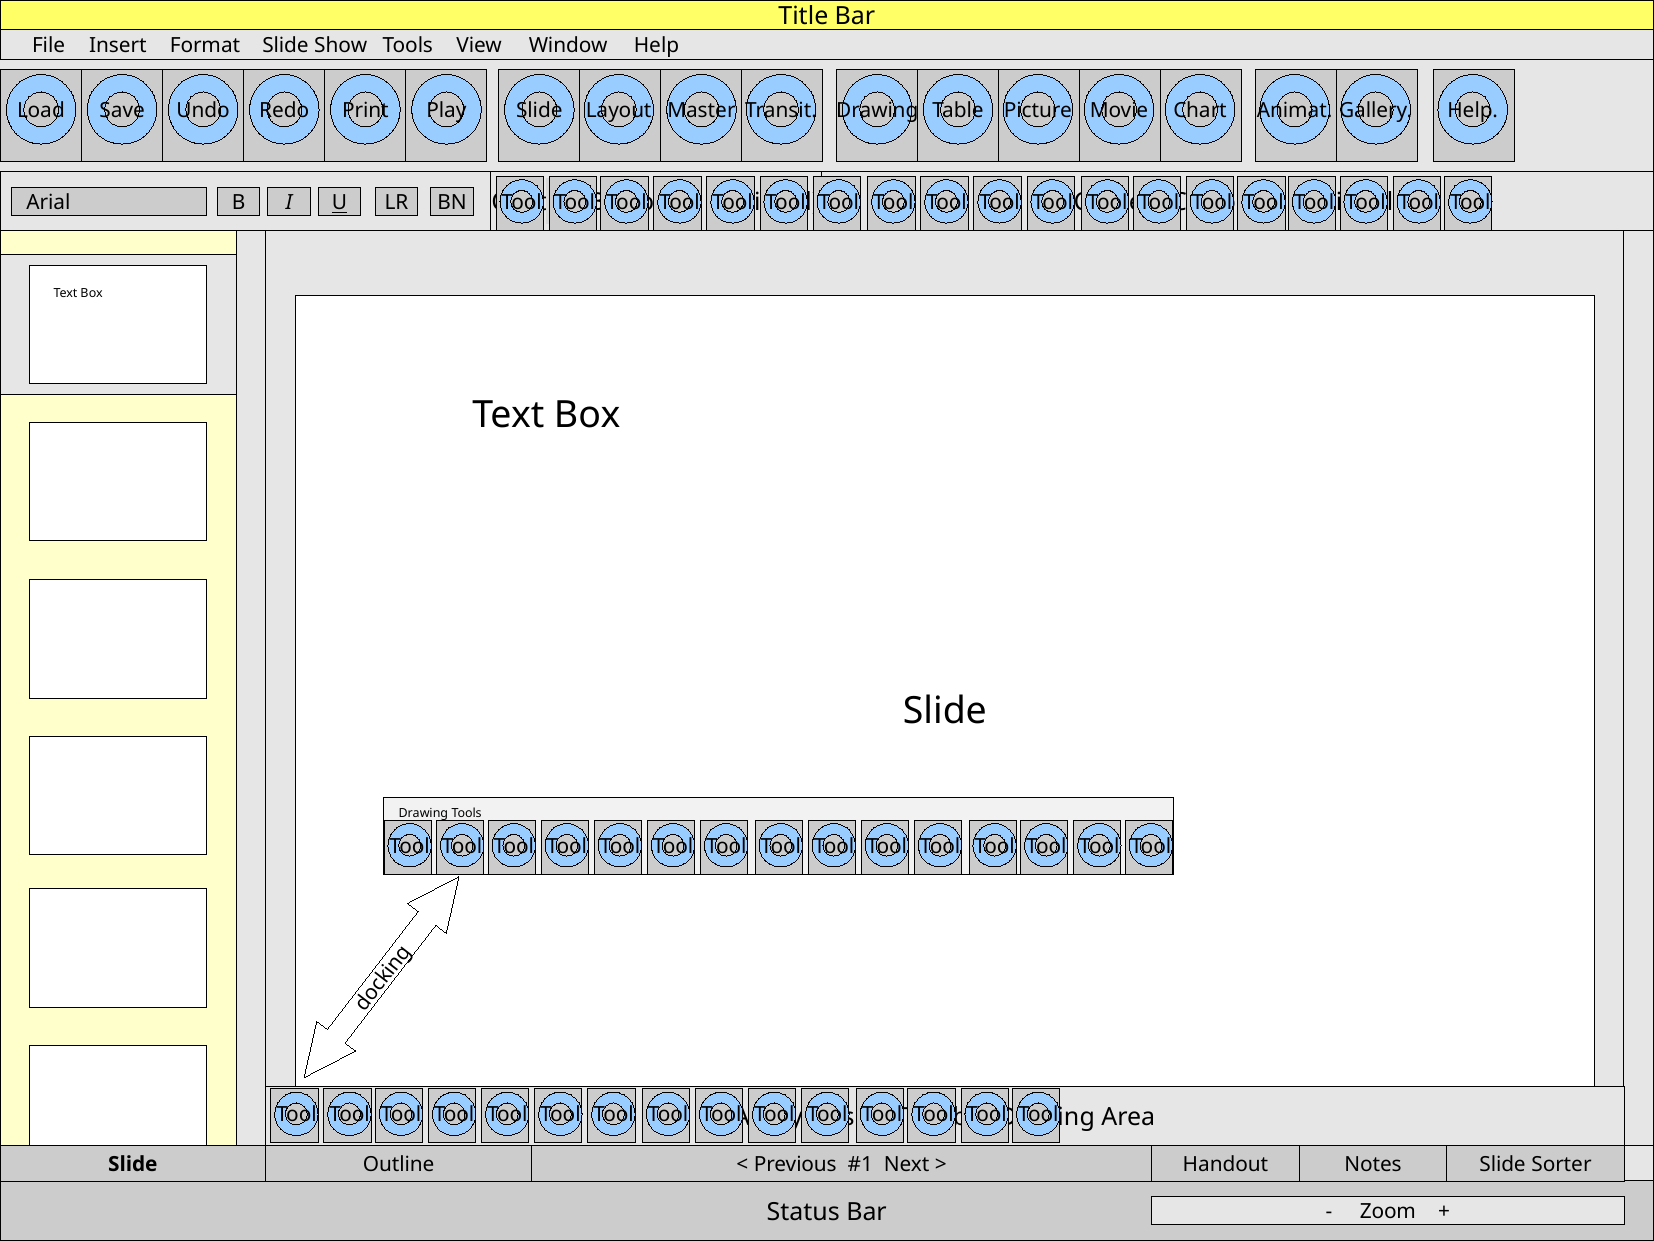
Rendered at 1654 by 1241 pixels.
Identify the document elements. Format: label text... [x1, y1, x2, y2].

text_box Slide Preview [0, 395, 236, 1145]
text_box Tool [538, 1092, 583, 1136]
text_box [618, 1111, 624, 1120]
text_box [1089, 835, 1109, 855]
text_box [1202, 191, 1221, 212]
text_box Tool [918, 823, 962, 867]
text_box Tool [1016, 1092, 1060, 1136]
text_box Tool [646, 1092, 690, 1136]
text_box [1112, 199, 1118, 208]
text_box Tool [972, 823, 1017, 867]
text_box [580, 199, 585, 208]
text_box [979, 1111, 986, 1120]
text_box [625, 843, 630, 852]
text_box Slide Sorter [1447, 1146, 1625, 1182]
text_box [716, 835, 736, 855]
text_box [610, 835, 629, 855]
text_box Slide Preview [0, 231, 236, 254]
text_box [755, 820, 803, 875]
text_box [773, 843, 780, 852]
text_box Tool [1137, 179, 1181, 224]
text_box [887, 1111, 892, 1120]
text_box Tool [977, 179, 1022, 224]
text_box [550, 1104, 570, 1124]
text_box Tool [432, 1092, 476, 1136]
text_box [907, 1088, 956, 1143]
text_box Handout [1152, 1146, 1299, 1182]
text_box [631, 199, 637, 208]
text_box [1355, 191, 1375, 212]
text_box [541, 820, 589, 875]
text_box Notes [1299, 1146, 1447, 1182]
text_box Tool [591, 1092, 636, 1136]
text_box [725, 199, 732, 208]
text_box [488, 820, 536, 875]
text_box [454, 843, 461, 852]
text_box [1100, 199, 1107, 208]
text_box [1051, 843, 1056, 852]
text_box [384, 820, 432, 875]
text_box Tool [1030, 179, 1075, 224]
text_box [885, 199, 892, 208]
text_box [557, 835, 576, 855]
text_box [817, 1104, 837, 1124]
text_box [603, 1103, 623, 1124]
text_box [1004, 199, 1010, 208]
text_box Tool [704, 823, 748, 867]
text_box [790, 199, 796, 208]
text_box [1028, 1104, 1047, 1124]
text_box [1058, 199, 1063, 208]
text_box [684, 199, 690, 208]
text_box [29, 736, 207, 855]
text_box Tool [817, 179, 861, 224]
text_box [926, 1111, 933, 1120]
text_box [1411, 199, 1418, 208]
text_box [932, 843, 939, 852]
text_box [500, 1111, 507, 1120]
text_box [642, 1088, 690, 1143]
text_box [553, 1111, 560, 1120]
text_box [504, 835, 523, 855]
text_box [428, 1088, 476, 1143]
text_box [665, 843, 672, 852]
text_box Tool [604, 179, 649, 224]
text_box Window [520, 29, 616, 60]
text_box [1045, 199, 1052, 208]
text_box [658, 1104, 677, 1124]
text_box [1143, 843, 1150, 852]
text_box Tool [598, 823, 642, 867]
text_box Arial [11, 187, 207, 216]
text_box [737, 199, 743, 208]
text_box File [7, 29, 77, 60]
text_box [559, 843, 566, 852]
text_box [874, 1111, 881, 1120]
text_box Table [923, 74, 993, 145]
text_box [722, 191, 742, 212]
text_box [945, 843, 950, 852]
text_box [771, 835, 790, 855]
text_box [1319, 199, 1324, 208]
text_box [565, 1111, 571, 1120]
text_box - Zoom + [1151, 1196, 1625, 1225]
text_box [892, 843, 897, 852]
text_box Play [411, 74, 482, 145]
text_box [519, 843, 524, 852]
text_box [678, 843, 683, 852]
text_box [673, 1111, 678, 1120]
text_box Tool [911, 1092, 956, 1136]
text_box [29, 422, 207, 541]
text_box [660, 1111, 667, 1120]
text_box [270, 1088, 319, 1143]
text_box Tool [1190, 179, 1234, 224]
text_box Tool [492, 823, 536, 867]
text_box Tool [657, 179, 702, 224]
text_box [1073, 820, 1121, 875]
text_box Drawing [843, 74, 912, 145]
text_box Tool [499, 179, 544, 224]
text_box [969, 820, 1017, 875]
text_box [832, 1111, 838, 1120]
text_box < Previous #1 Next > [531, 1146, 1152, 1182]
text_box [616, 191, 636, 212]
text_box [1020, 820, 1068, 875]
text_box [936, 191, 956, 212]
text_box [820, 1111, 827, 1120]
text_box Tool [865, 823, 909, 867]
text_box [991, 1111, 997, 1120]
text_box [399, 835, 419, 855]
text_box [29, 1045, 207, 1145]
text_box [976, 1104, 996, 1124]
text_box [459, 1111, 464, 1120]
text_box Tool [387, 823, 432, 867]
text_box Redo [249, 74, 320, 145]
text_box Tool [1129, 823, 1173, 867]
text_box Help [616, 29, 697, 60]
text_box Tool [651, 823, 695, 867]
text_box [1460, 191, 1480, 212]
text_box Movie [1084, 74, 1154, 145]
text_box [391, 1104, 410, 1124]
text_box [1036, 835, 1056, 855]
text_box Tool [327, 1092, 372, 1136]
text_box [992, 199, 999, 208]
text_box Outline [265, 1146, 531, 1182]
text_box [1164, 199, 1169, 208]
text_box [1043, 1111, 1049, 1120]
text_box [989, 191, 1009, 212]
text_box [1104, 843, 1110, 852]
text_box [1149, 191, 1168, 212]
text_box [883, 191, 903, 212]
text_box [286, 1104, 306, 1124]
text_box [1141, 835, 1160, 855]
text_box Format [164, 29, 245, 60]
text_box [1256, 199, 1263, 208]
text_box [764, 1104, 783, 1124]
text_box [726, 1111, 731, 1120]
text_box Tool [379, 1092, 423, 1136]
text_box [879, 843, 886, 852]
text_box [898, 199, 904, 208]
text_box [801, 1088, 849, 1143]
text_box [514, 199, 521, 208]
text_box Slide [504, 74, 575, 145]
text_box [1253, 191, 1273, 212]
text_box [1475, 199, 1481, 208]
text_box Master [666, 74, 737, 145]
text_box [339, 1103, 359, 1124]
text_box [828, 191, 848, 212]
text_box [506, 843, 513, 852]
text_box docking [304, 876, 459, 1078]
text_box [587, 1088, 636, 1143]
text_box Tools [384, 29, 456, 60]
text_box [1306, 199, 1313, 208]
text_box Tool [805, 1092, 850, 1136]
text_box [824, 835, 843, 855]
text_box [826, 843, 833, 852]
text_box Tool [924, 179, 969, 224]
text_box [446, 1111, 453, 1120]
text_box Always Visible Toolbar Docking Area [265, 1086, 1625, 1146]
text_box [1039, 843, 1046, 852]
text_box Gallery. [1341, 74, 1411, 145]
text_box [939, 199, 946, 208]
text_box [1092, 843, 1099, 852]
text_box Tool [1085, 179, 1129, 224]
text_box [1358, 199, 1365, 208]
text_box Load [6, 74, 76, 145]
text_box [534, 1088, 582, 1143]
text_box [839, 843, 844, 852]
text_box Tool [274, 1092, 319, 1136]
text_box Slide Show [245, 29, 384, 60]
text_box [29, 888, 207, 1008]
text_box Text Box [0, 262, 167, 322]
text_box Tool [871, 179, 916, 224]
text_box Layout [584, 74, 654, 145]
text_box [1463, 199, 1470, 208]
text_box Tool [752, 1092, 796, 1136]
text_box [619, 199, 626, 208]
text_box [1042, 191, 1062, 212]
text_box [984, 835, 1004, 855]
text_box [775, 191, 795, 212]
text_box [354, 1111, 360, 1120]
text_box Title Bar [0, 0, 1654, 30]
text_box Tool [1024, 823, 1068, 867]
text_box Tool [763, 179, 808, 224]
text_box [567, 199, 574, 208]
text_box Tool [485, 1092, 529, 1136]
text_box Context B Toolbar (optional) [490, 171, 821, 231]
text_box Tool [1077, 823, 1122, 867]
text_box Tool [812, 823, 856, 867]
text_box [572, 843, 577, 852]
text_box [877, 835, 896, 855]
text_box [452, 835, 472, 855]
text_box [497, 1104, 516, 1124]
text_box [612, 843, 619, 852]
text_box [672, 199, 679, 208]
text_box [844, 199, 849, 208]
text_box [406, 1111, 411, 1120]
text_box [923, 1103, 943, 1124]
text_box [647, 820, 695, 875]
text_box [512, 1111, 517, 1120]
text_box Status Bar [0, 1180, 1654, 1241]
text_box [606, 1111, 613, 1120]
text_box Context C Toolbar (optional) [821, 171, 1654, 231]
text_box [987, 843, 994, 852]
text_box Tool [1343, 179, 1388, 224]
text_box [402, 843, 409, 852]
text_box View [456, 29, 509, 60]
text_box [778, 199, 785, 208]
text_box Tool [699, 1092, 743, 1136]
text_box Transit. [746, 74, 816, 145]
text_box Tool [759, 823, 803, 867]
text_box Help. [1437, 74, 1508, 145]
text_box [375, 1088, 423, 1143]
text_box [467, 843, 472, 852]
text_box [731, 843, 736, 852]
text_box [856, 1088, 904, 1143]
text_box [930, 835, 949, 855]
text_box Animat. [1260, 74, 1330, 145]
text_box Tool [964, 1092, 1009, 1136]
text_box [861, 820, 909, 875]
text_box [714, 1111, 721, 1120]
text_box [669, 191, 689, 212]
text_box [1156, 843, 1161, 852]
text_box [565, 191, 584, 212]
text_box [695, 1088, 743, 1143]
text_box [808, 820, 856, 875]
text_box [342, 1111, 349, 1120]
text_box Tool [553, 179, 597, 224]
text_box [526, 199, 532, 208]
text_box Tool [710, 179, 755, 224]
text_box [719, 843, 726, 852]
text_box [1097, 191, 1117, 212]
text_box [393, 1111, 400, 1120]
text_box [938, 1111, 944, 1120]
text_box Tool [860, 1092, 904, 1136]
text_box [444, 1104, 463, 1124]
text_box [711, 1104, 730, 1124]
text_box BN [430, 187, 474, 216]
text_box Tool [545, 823, 589, 867]
text_box Chart [1165, 74, 1235, 145]
text_box [961, 1088, 1009, 1143]
text_box [700, 820, 748, 875]
text_box Tool [1292, 179, 1336, 224]
text_box [1151, 199, 1158, 208]
text_box [1012, 1088, 1060, 1143]
text_box Picture [1003, 74, 1073, 145]
text_box [1370, 199, 1376, 208]
text_box [872, 1104, 891, 1124]
text_box [0, 30, 1654, 1180]
text_box [1424, 199, 1429, 208]
text_box [594, 820, 642, 875]
text_box [29, 579, 207, 699]
text_box Tool [1241, 179, 1286, 224]
text_box [414, 843, 420, 852]
text_box Text Box [442, 383, 650, 443]
text_box [786, 843, 791, 852]
text_box [767, 1111, 774, 1120]
text_box [436, 820, 484, 875]
text_box [831, 199, 838, 208]
text_box [1125, 820, 1173, 875]
text_box LR [375, 187, 418, 216]
text_box [1031, 1111, 1038, 1120]
text_box [1217, 199, 1222, 208]
text_box [511, 191, 531, 212]
text_box Tool [440, 823, 484, 867]
text_box [951, 199, 957, 208]
text_box Drawing Tools [383, 797, 1174, 875]
text_box Tool [1397, 179, 1441, 224]
text_box I [267, 187, 311, 216]
text_box [1304, 191, 1323, 212]
text_box Slide [295, 295, 1595, 1086]
text_box Print [330, 74, 401, 145]
text_box [663, 835, 682, 855]
text_box [301, 1111, 307, 1120]
text_box [999, 843, 1005, 852]
text_box [1268, 199, 1274, 208]
text_box [914, 820, 962, 875]
text_box Slide [0, 1145, 265, 1182]
text_box [323, 1088, 372, 1143]
text_box Tool [1448, 179, 1493, 224]
text_box B [217, 187, 260, 216]
text_box [1204, 199, 1211, 208]
text_box [748, 1088, 796, 1143]
text_box [1408, 191, 1428, 212]
text_box [289, 1111, 296, 1120]
text_box Undo [168, 74, 238, 145]
text_box Insert [77, 29, 159, 60]
text_box U [318, 187, 361, 216]
text_box [481, 1088, 529, 1143]
text_box [779, 1111, 784, 1120]
